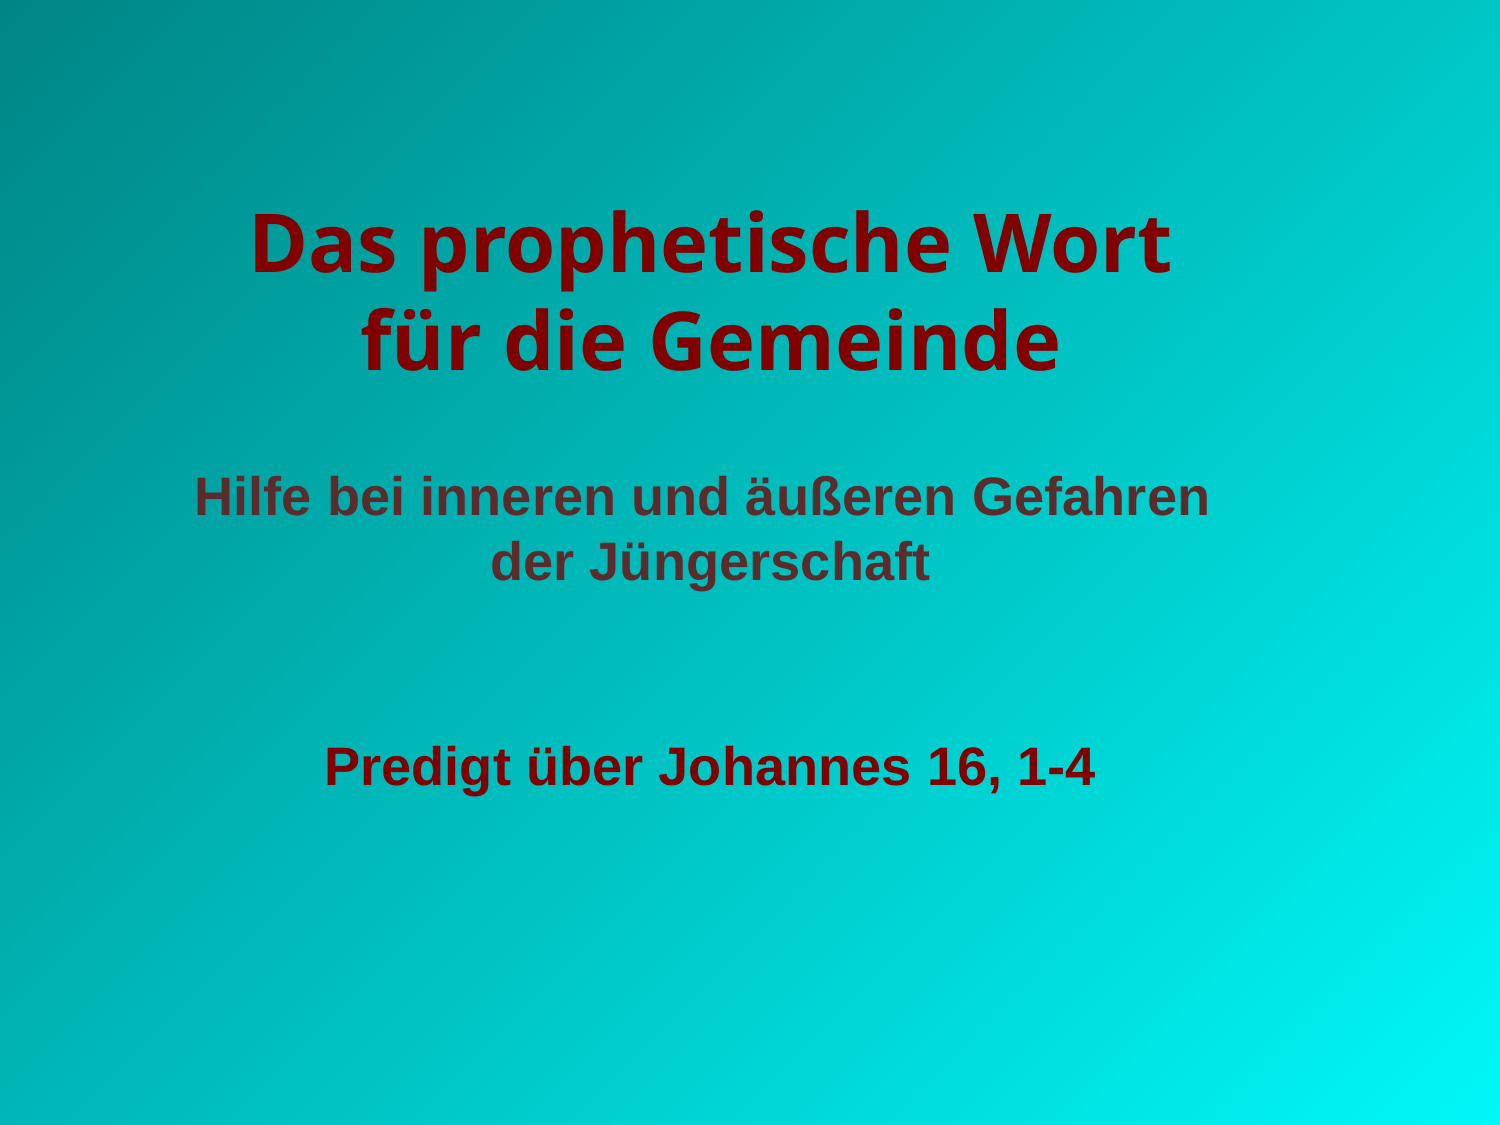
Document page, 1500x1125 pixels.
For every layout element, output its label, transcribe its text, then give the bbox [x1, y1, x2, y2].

picture [0, 0, 1500, 1125]
text_box Das prophetische Wort für die Gemeinde Hilfe bei inneren und äußeren Gefahren der Jüngerschaft Predigt über Johannes 16, 1-4 [180, 184, 1297, 856]
